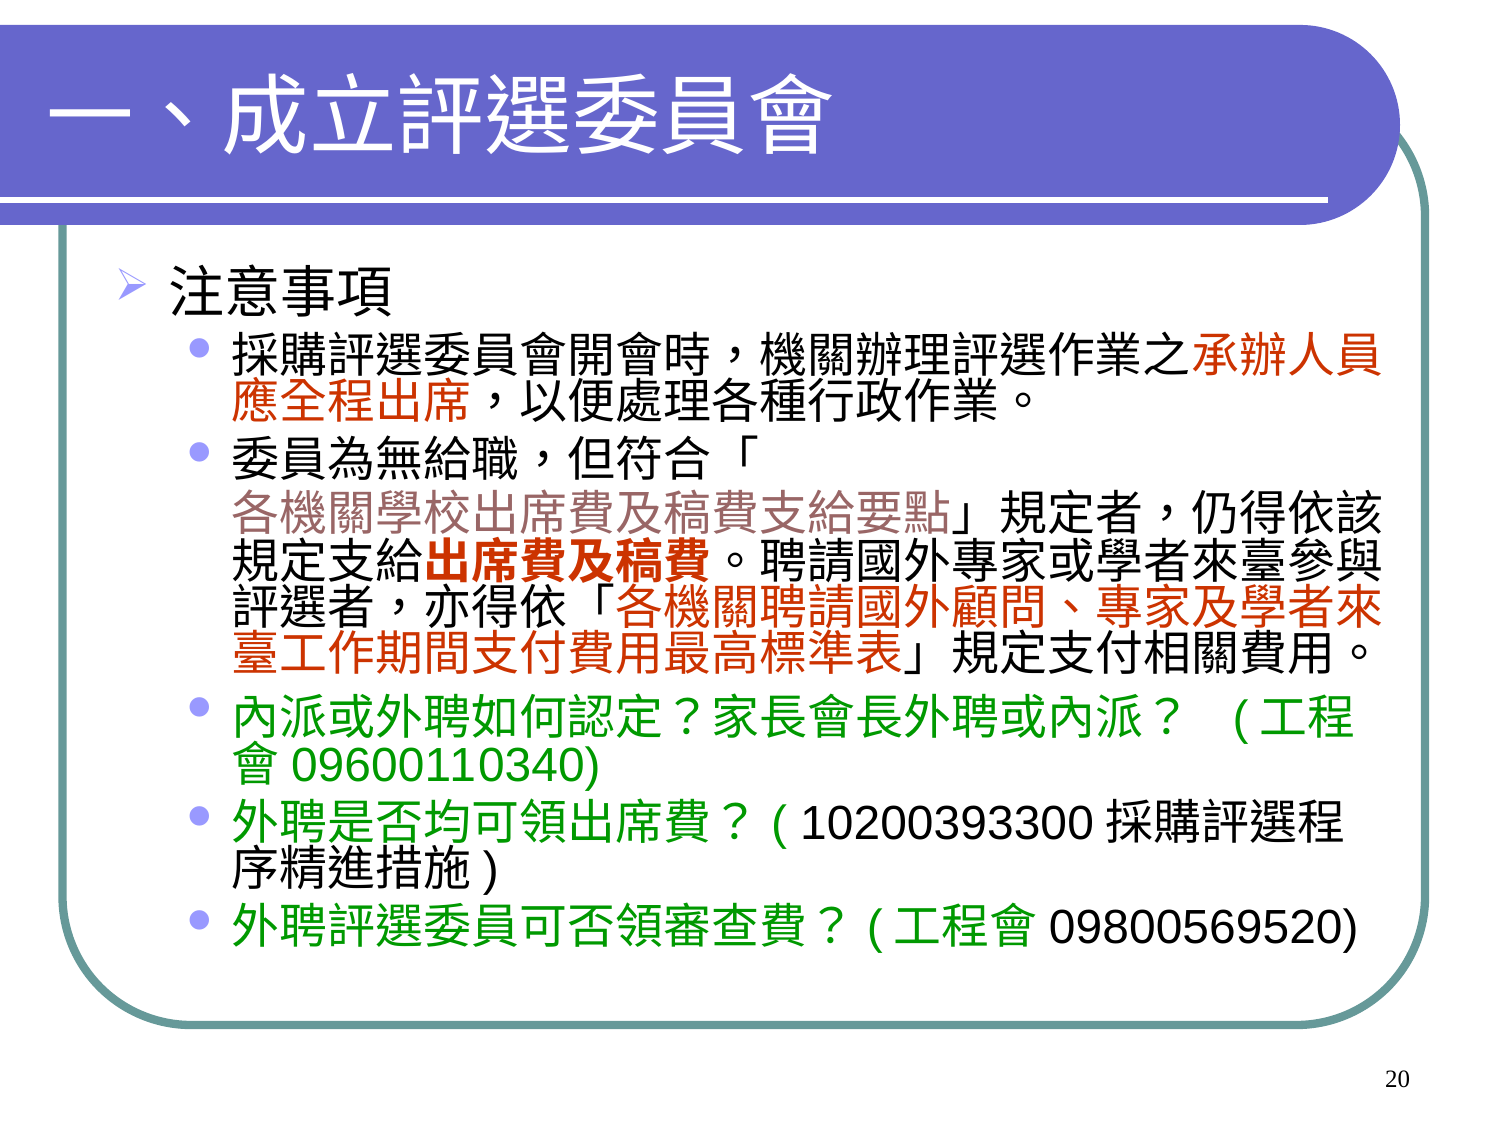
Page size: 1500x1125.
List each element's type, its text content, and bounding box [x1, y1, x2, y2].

list 注意事項 採購評選委員會開會時，機關辦理評選作業之承辦人員應全程出席，以便處理各種行政作業。 委員為無給職，但符合「各機關學校出席費及稿費支給要點」規定者，仍得依該規定支給出席費及稿費。聘請國外專家或學者來臺參與評選者，亦得依「各機關聘請國外顧問、專家及學者來臺工作期間支付費用最高標準表」規定支付相關費用。 內派或外聘如何認定？家長會長外聘或內派？ (工程會09600110340) 外聘是否均可領出席費？( 10200393300採購評選程序精進措施) 外聘評選委員可否領審查費？(工程會09800569520) [99, 262, 1401, 988]
text_box <編號> [1074, 1025, 1426, 1101]
title 一、成立評選委員會 [31, 37, 1347, 188]
